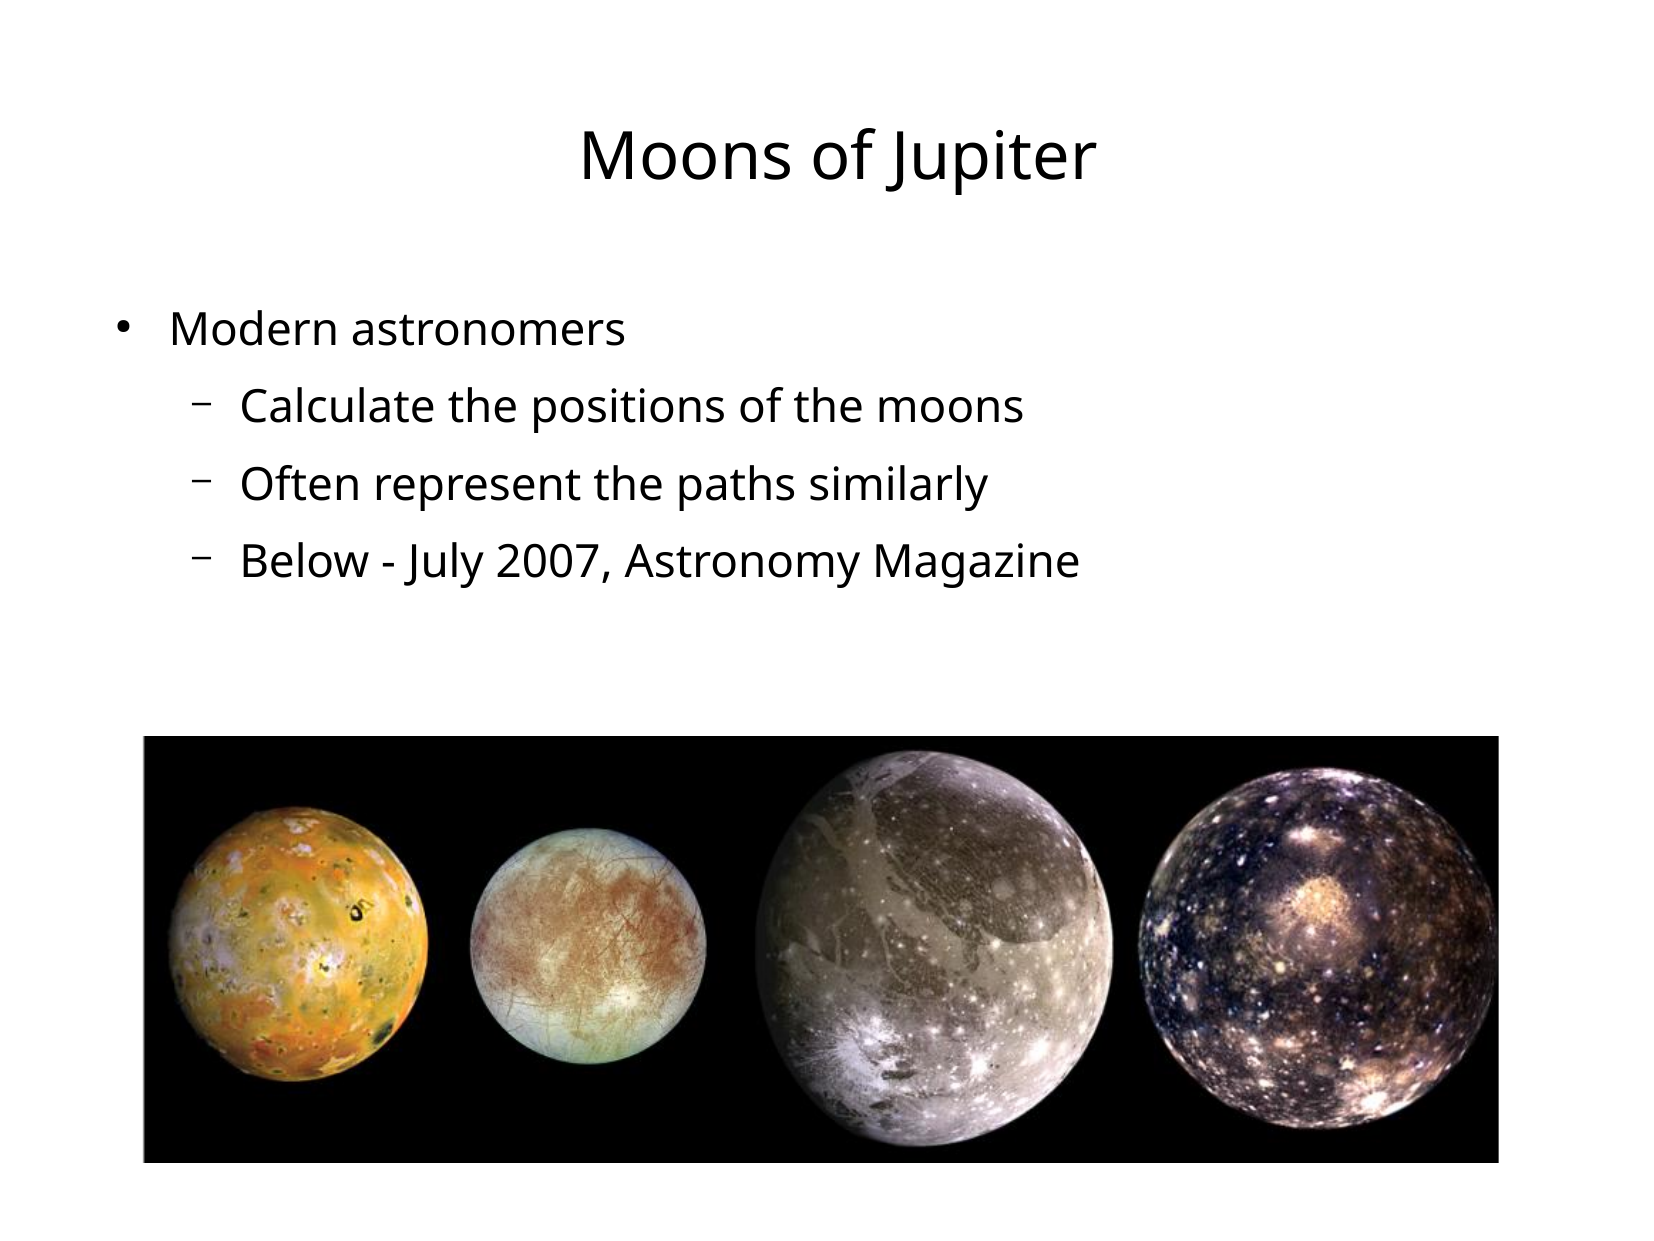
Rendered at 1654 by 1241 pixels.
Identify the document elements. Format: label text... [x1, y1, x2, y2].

picture [142, 736, 1499, 1163]
list Modern astronomers Calculate the positions of the moons Often represent the paths similarly Below - July 2007, Astronomy Magazine [82, 289, 1571, 1108]
title Moons of Jupiter [82, 49, 1571, 257]
